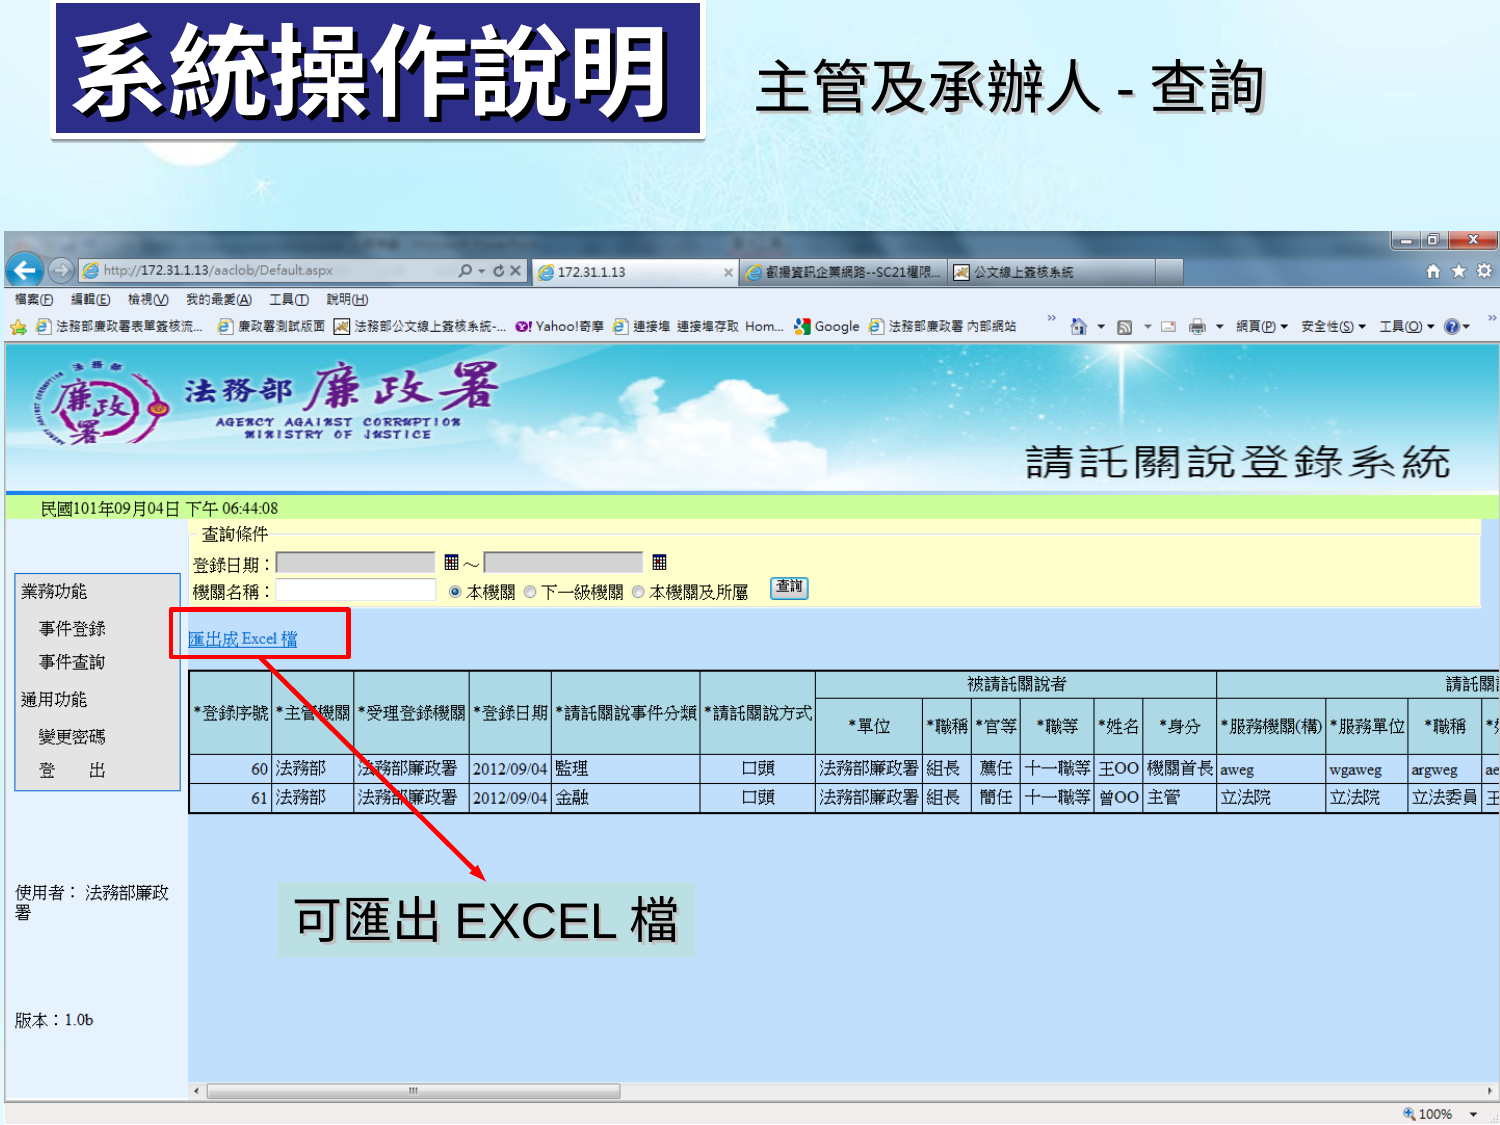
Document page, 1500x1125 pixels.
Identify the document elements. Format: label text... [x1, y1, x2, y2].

title 系統操作說明 [53, 0, 703, 137]
text_box 主管及承辦人-查詢 [738, 42, 1266, 200]
picture [0, 0, 1500, 1125]
text_box 可匯出EXCEL檔 [277, 881, 676, 958]
